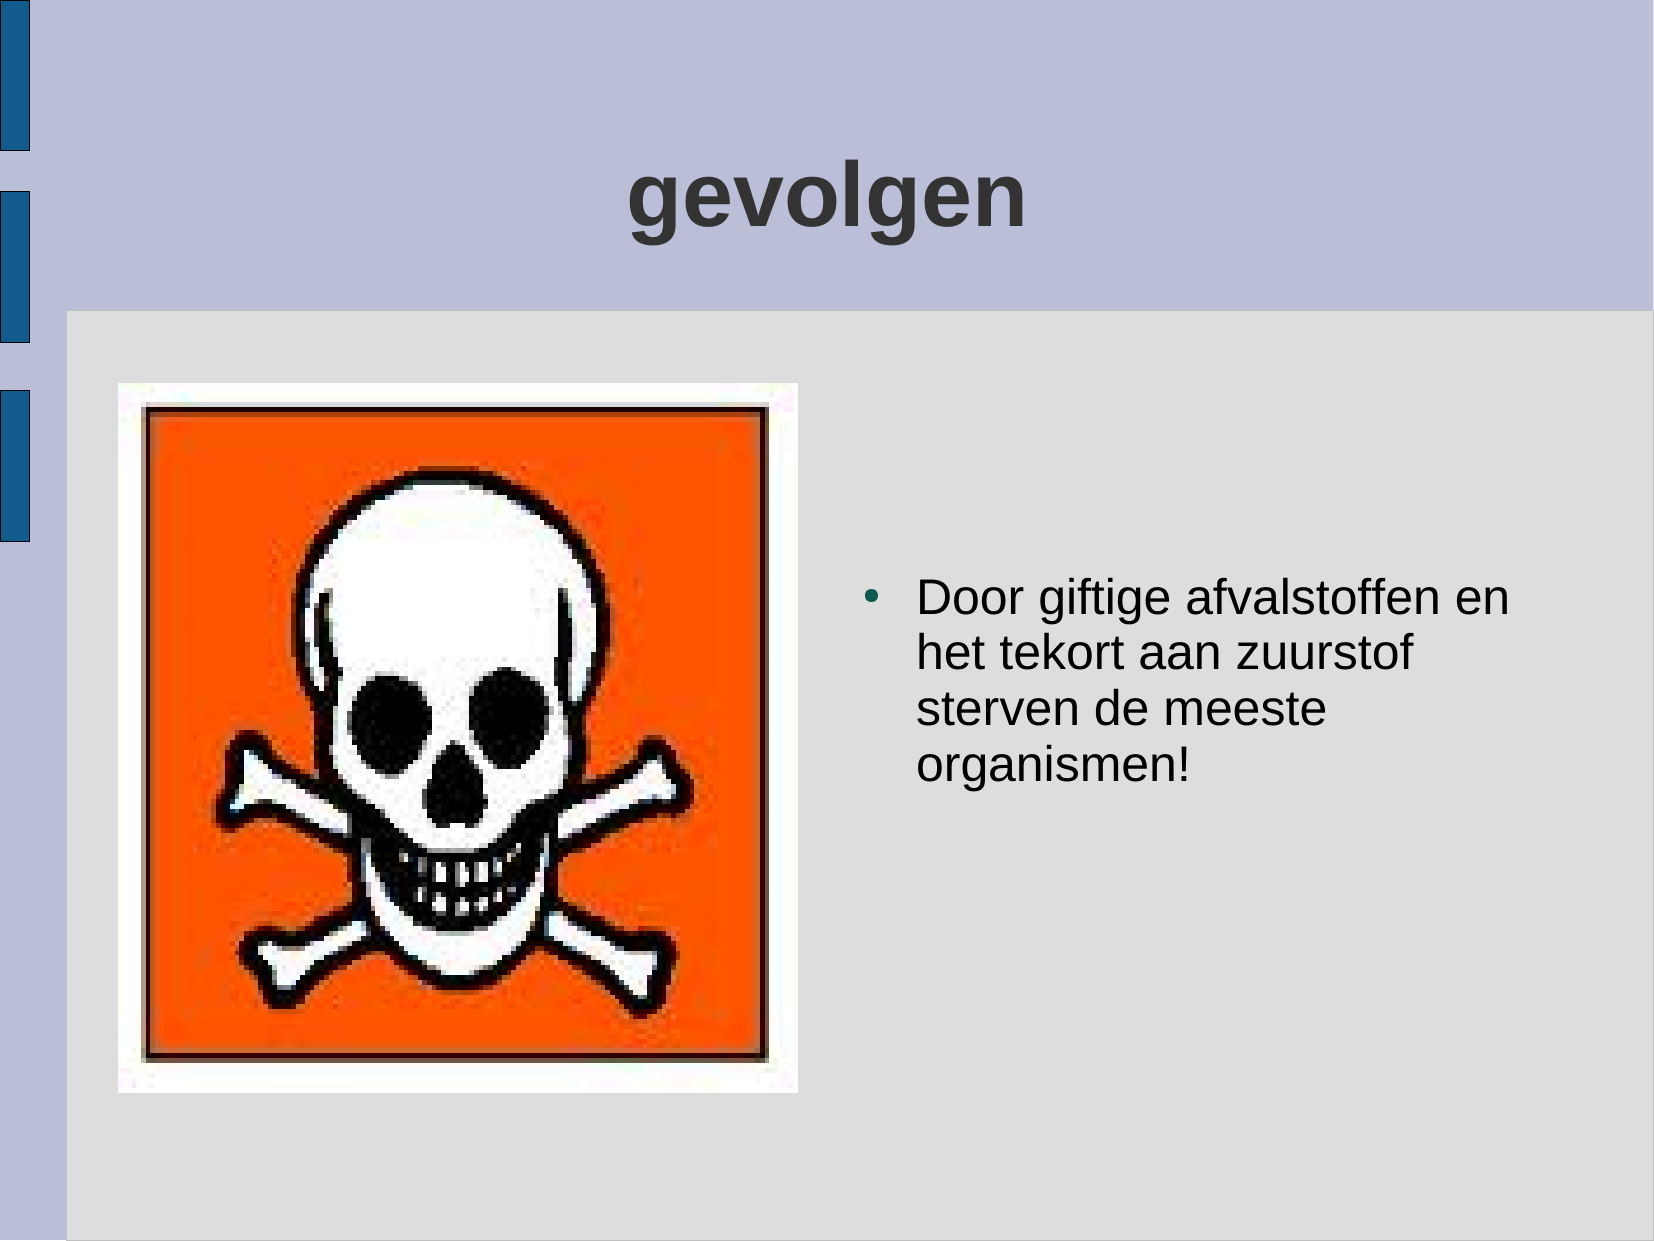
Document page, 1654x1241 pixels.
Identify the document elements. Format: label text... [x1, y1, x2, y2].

list Door giftige afvalstoffen en het tekort aan zuurstof sterven de meeste organismen! [845, 344, 1535, 1112]
picture [118, 344, 811, 1127]
title gevolgen [121, 98, 1534, 291]
